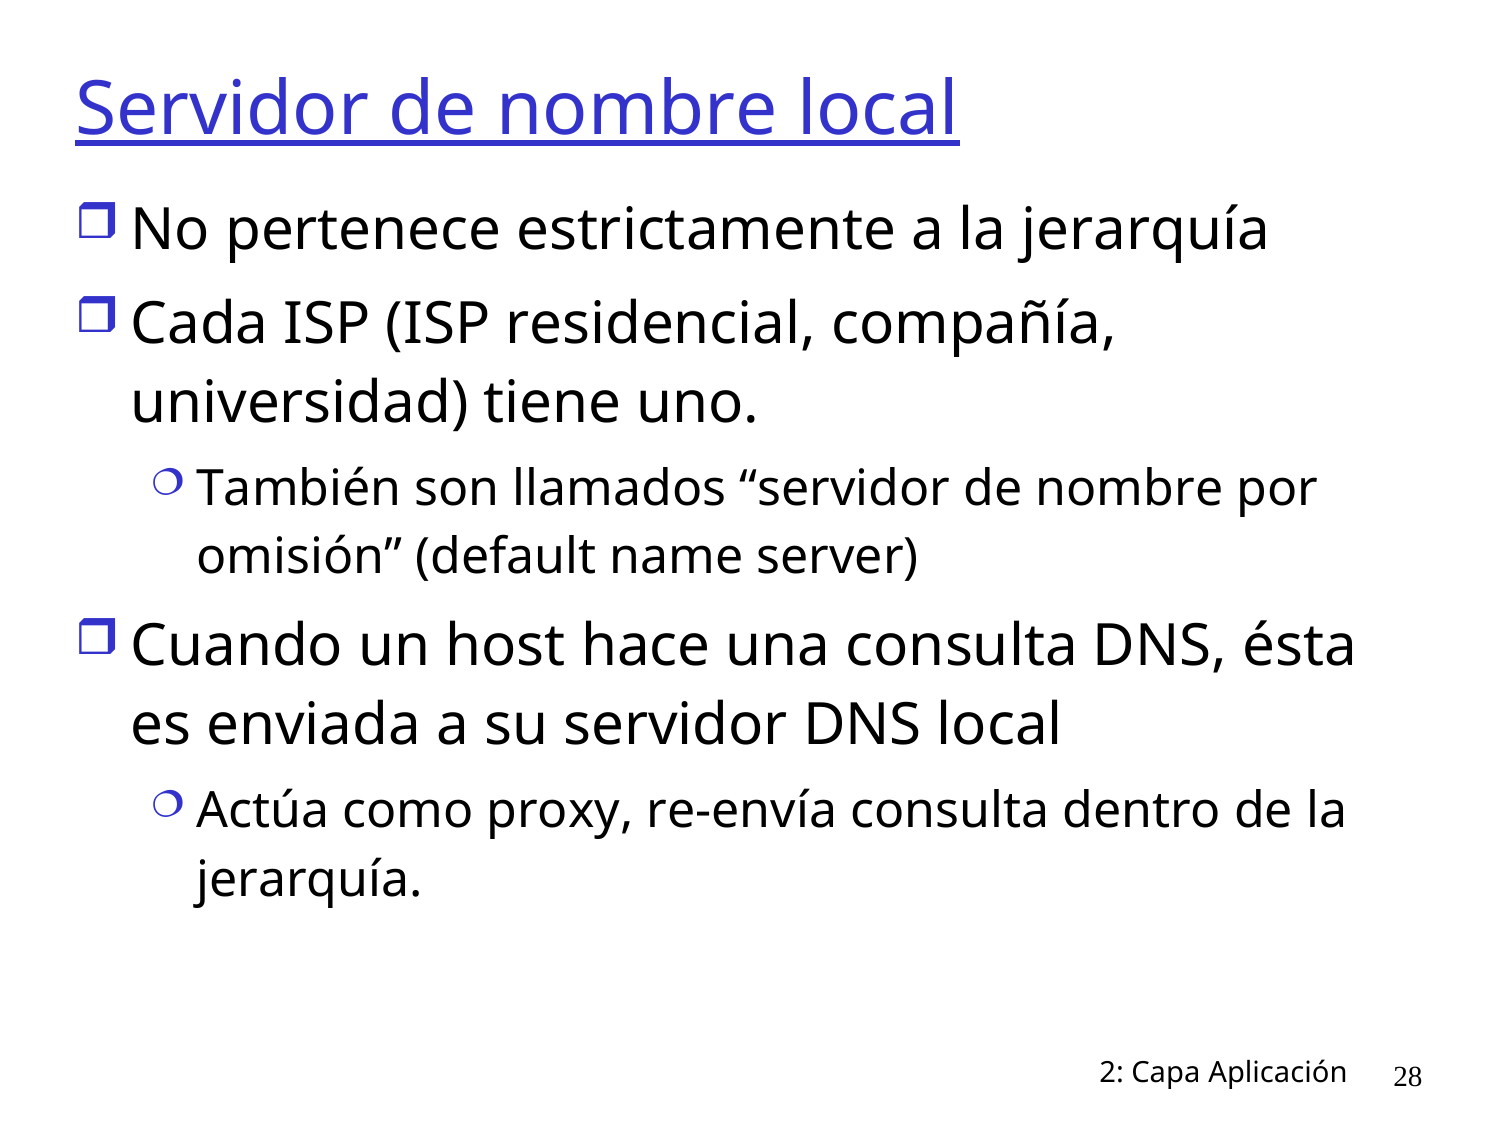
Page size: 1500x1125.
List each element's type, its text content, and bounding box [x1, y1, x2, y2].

title Servidor de nombre local [75, 23, 1426, 187]
list No pertenece estrictamente a la jerarquía Cada ISP (ISP residencial, compañía, universidad) tiene uno. También son llamados “servidor de nombre por omisión” (default name server)‏ Cuando un host hace una consulta DNS, ésta es enviada a su servidor DNS local Actúa como proxy, re-envía consulta dentro de la jerarquía. [75, 187, 1426, 1021]
